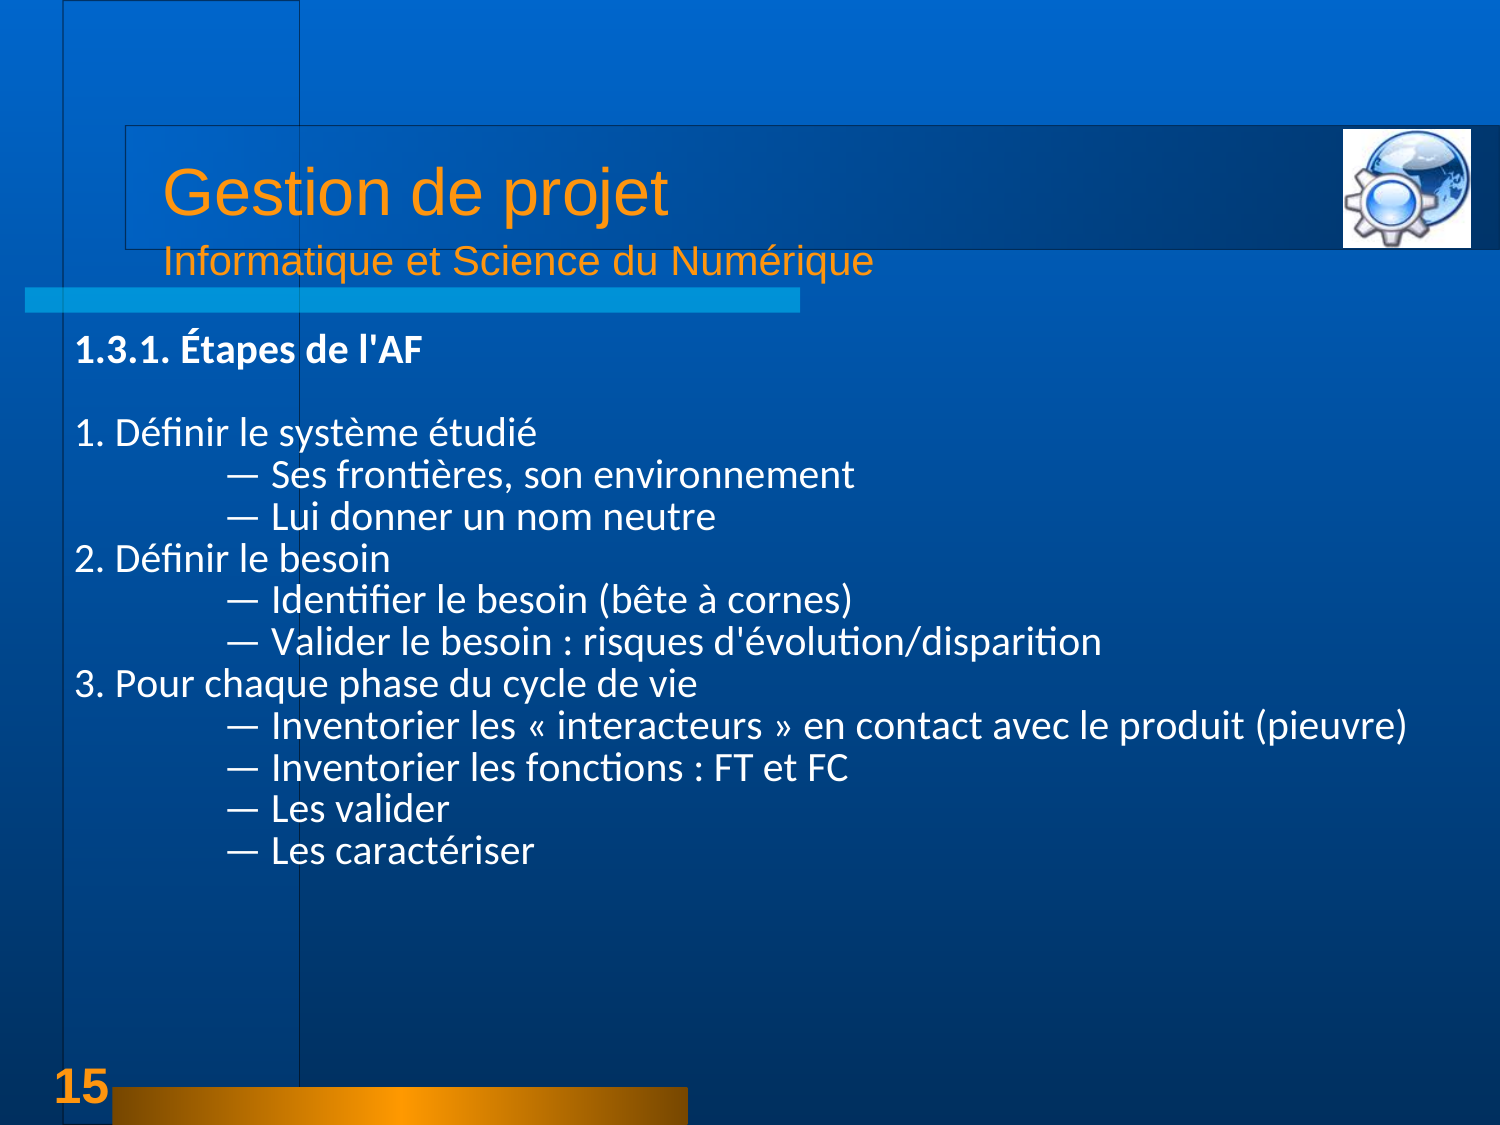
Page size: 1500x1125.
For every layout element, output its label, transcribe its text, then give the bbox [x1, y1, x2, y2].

text_box 1.3.1. Étapes de l'AF 1. Définir le système étudié — Ses frontières, son environnement — Lui donner un nom neutre 2. Définir le besoin — Identifier le besoin (bête à cornes) — Valider le besoin : risques d'évolution/disparition 3. Pour chaque phase du cycle de vie — Inventorier les « interacteurs » en contact avec le produit (pieuvre) — Inventorier les fonctions : FT et FC — Les valider — Les caractériser [59, 324, 1477, 1003]
picture [1343, 129, 1471, 248]
